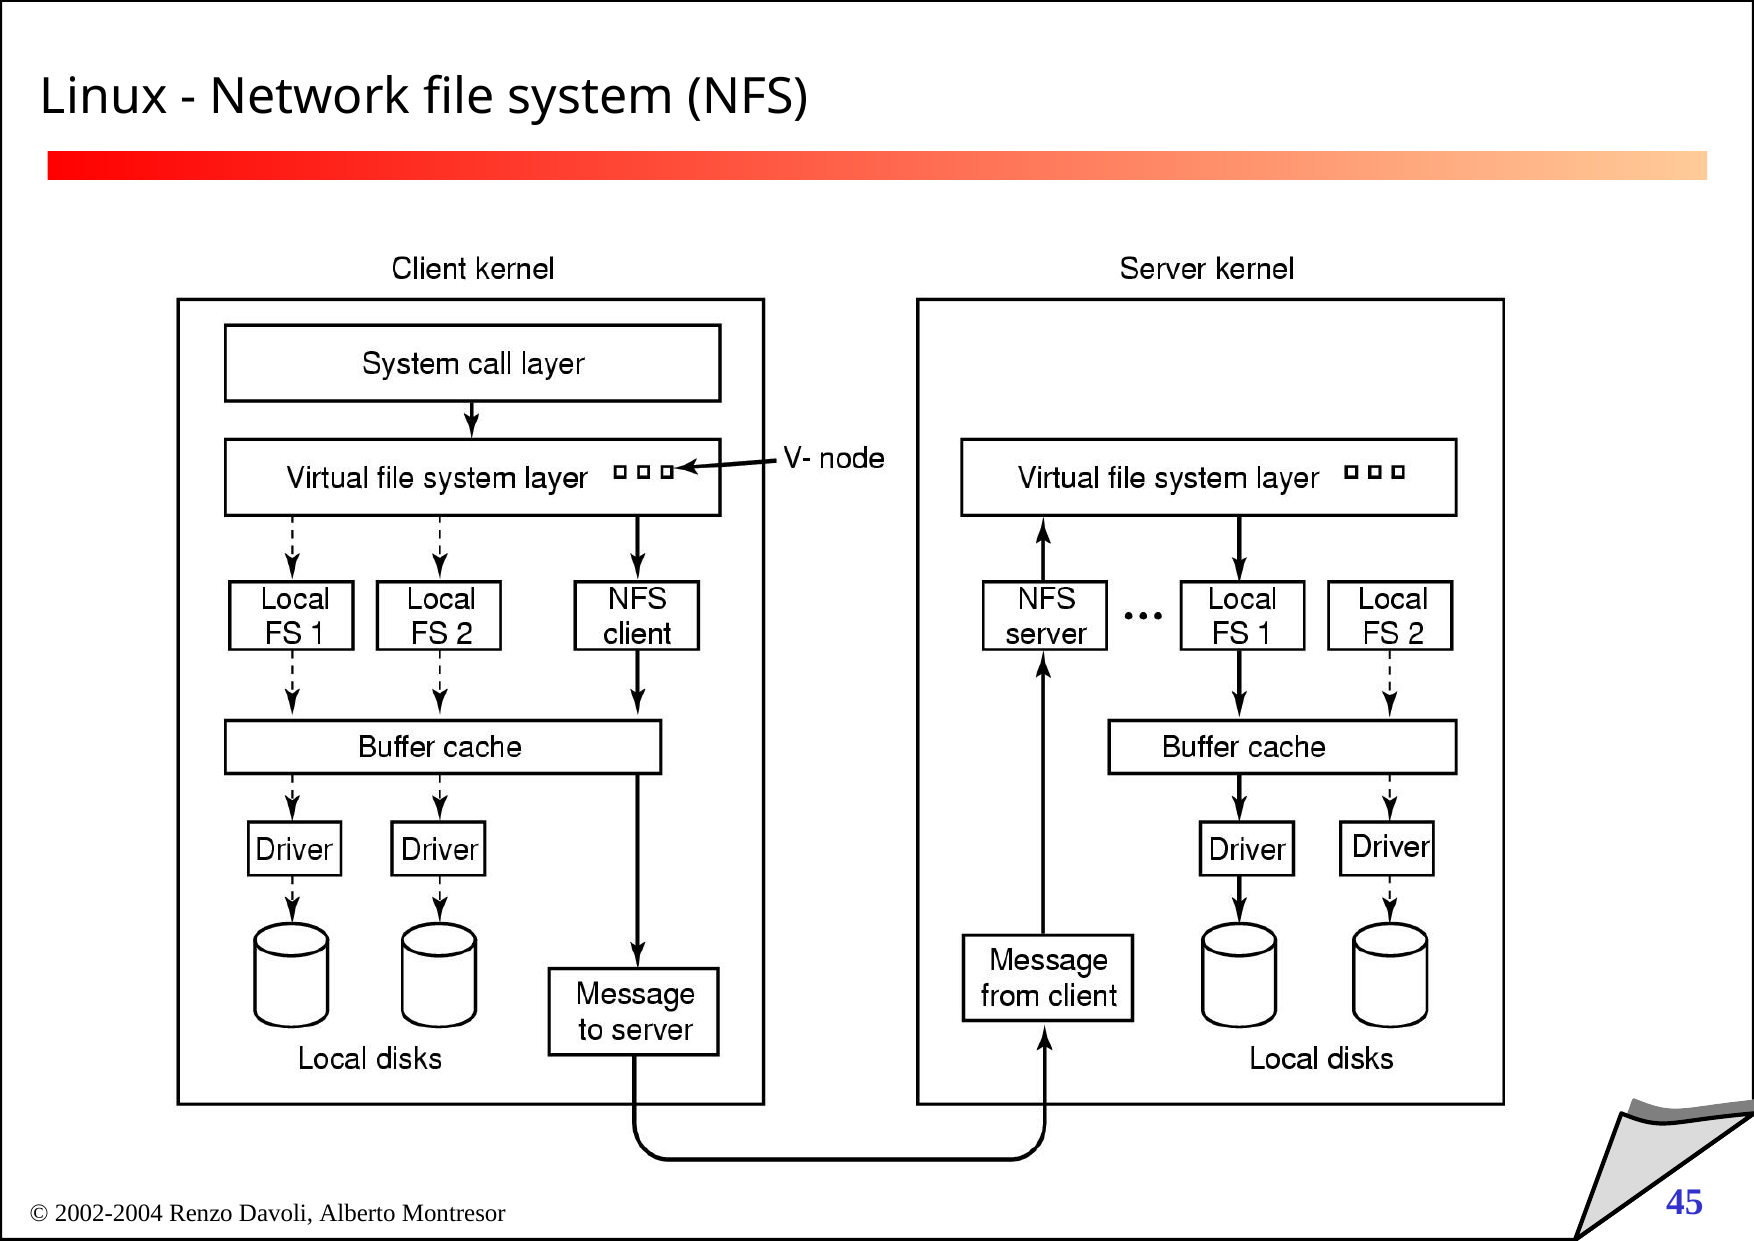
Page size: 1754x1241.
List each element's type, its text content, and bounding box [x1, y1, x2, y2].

picture [173, 241, 1511, 1163]
title Linux - Network file system (NFS) [40, 49, 1714, 144]
